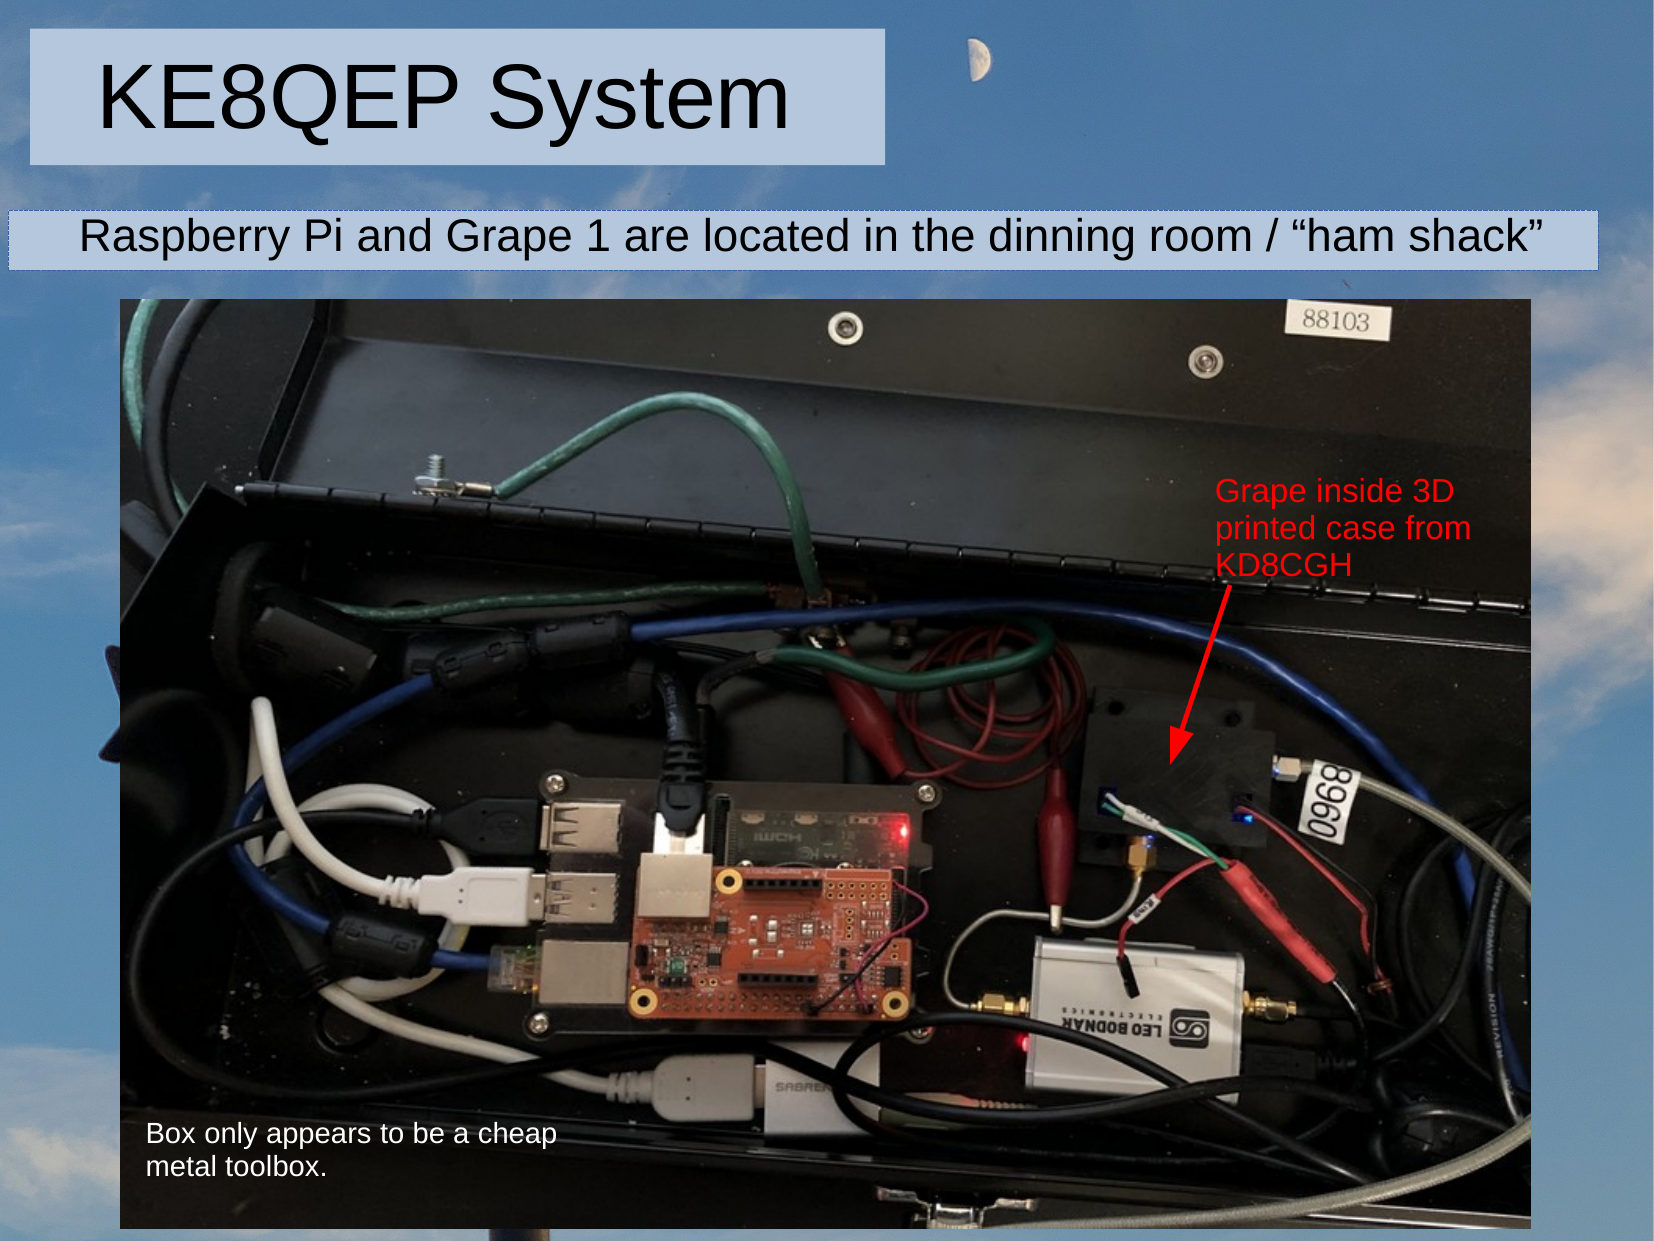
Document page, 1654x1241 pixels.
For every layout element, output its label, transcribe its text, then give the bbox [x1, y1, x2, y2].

text_box Box only appears to be a cheap metal toolbox. [60, 1110, 631, 1203]
list Raspberry Pi and Grape 1 are located in the dinning room / “ham shack” [8, 210, 1599, 271]
picture [0, 0, 1654, 1241]
title KE8QEP System [30, 28, 886, 166]
text_box Grape inside 3D printed case from KD8CGH [1200, 465, 1561, 631]
